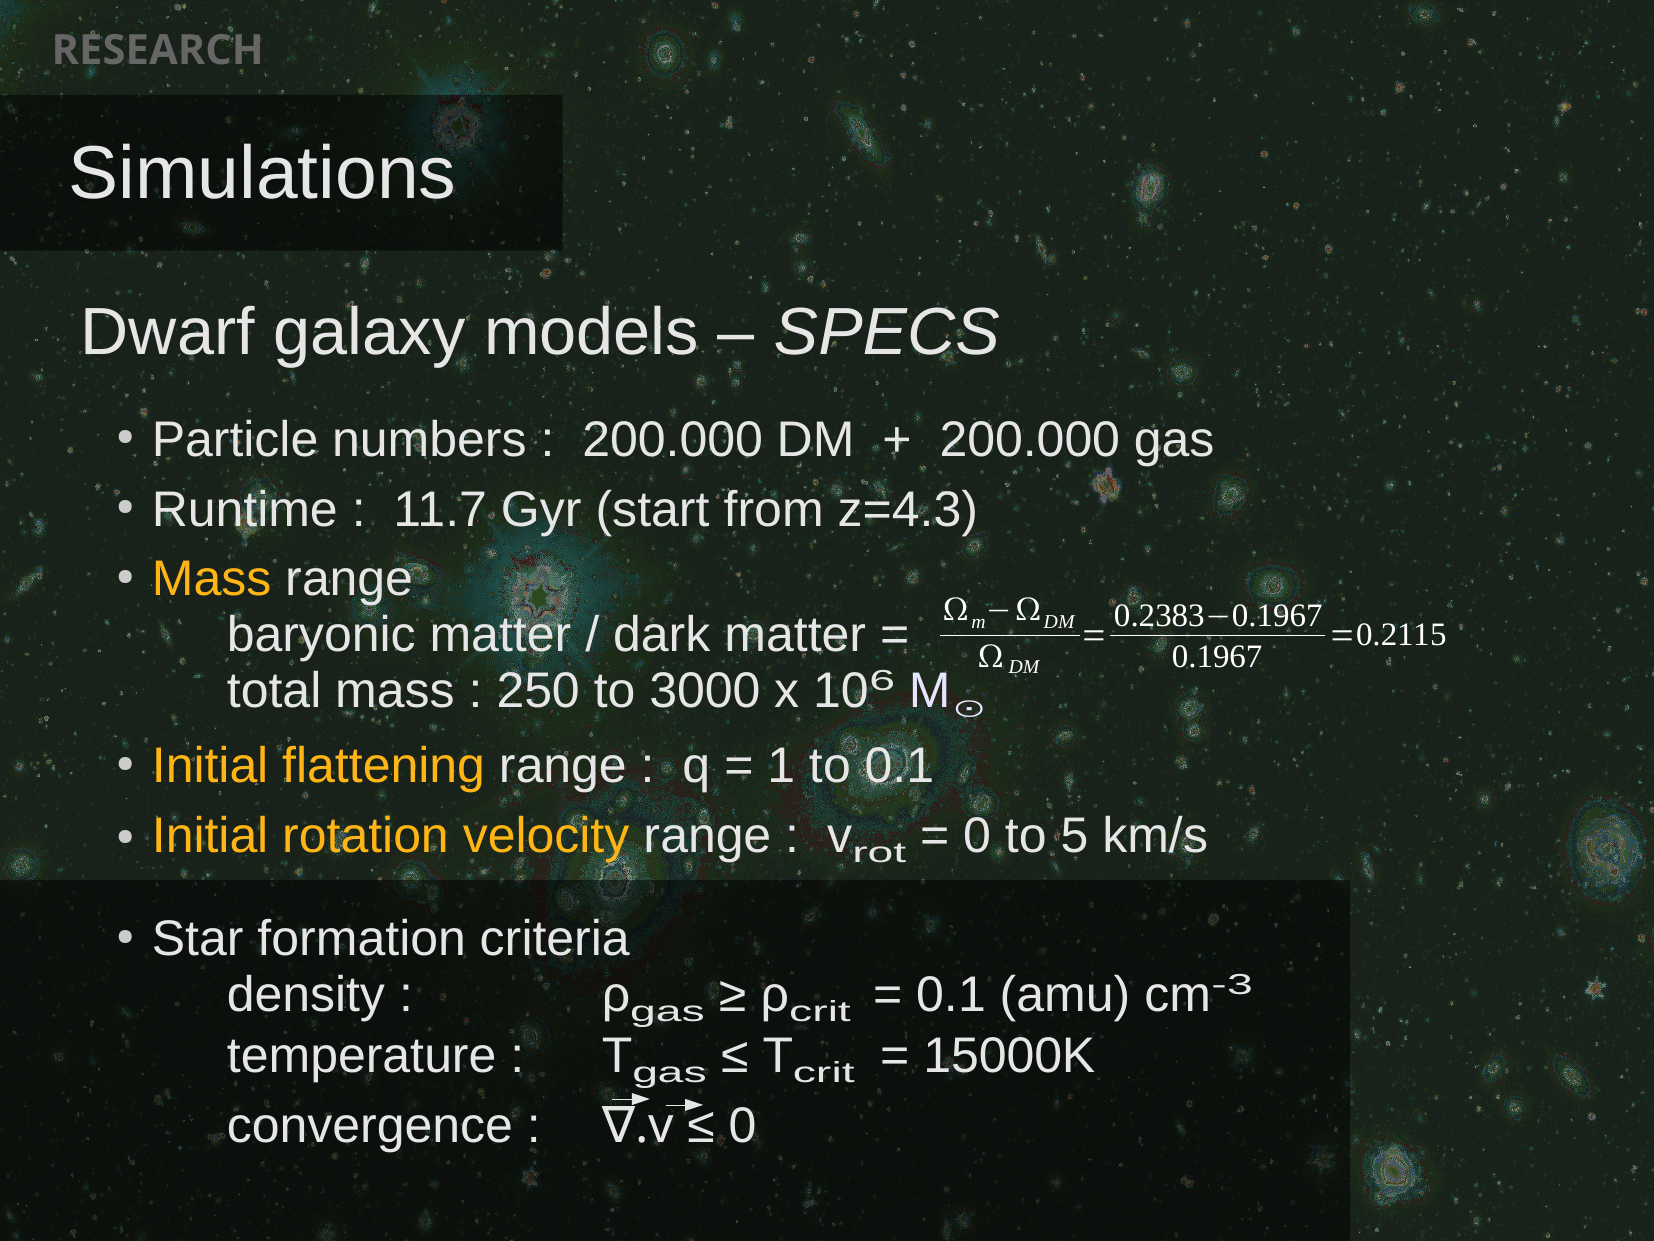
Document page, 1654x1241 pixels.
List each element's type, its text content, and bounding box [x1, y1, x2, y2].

chart [929, 591, 1455, 679]
picture [0, 0, 1654, 1241]
title [0, 880, 1351, 1241]
text_box RESEARCH [0, 0, 449, 96]
title Simulations [0, 94, 563, 251]
text_box Dwarf galaxy models – SPECS Particle numbers : 200.000 DM + 200.000 gas Runtime : 11.7 Gyr (start from z=4.3) Mass range baryonic matter / dark matter = total mass : 250 to 3000 x 106 M⊙ Initial flattening range : q = 1 to 0.1 Initial rotation velocity range : vrot = 0 to 5 km/s Star formation criteria density : ρgas ≥ ρcrit = 0.1 (amu) cm-3 temperature : Tgas ≤ Tcrit = 15000K convergence : ∇.v ≤ 0 [80, 294, 1570, 1151]
